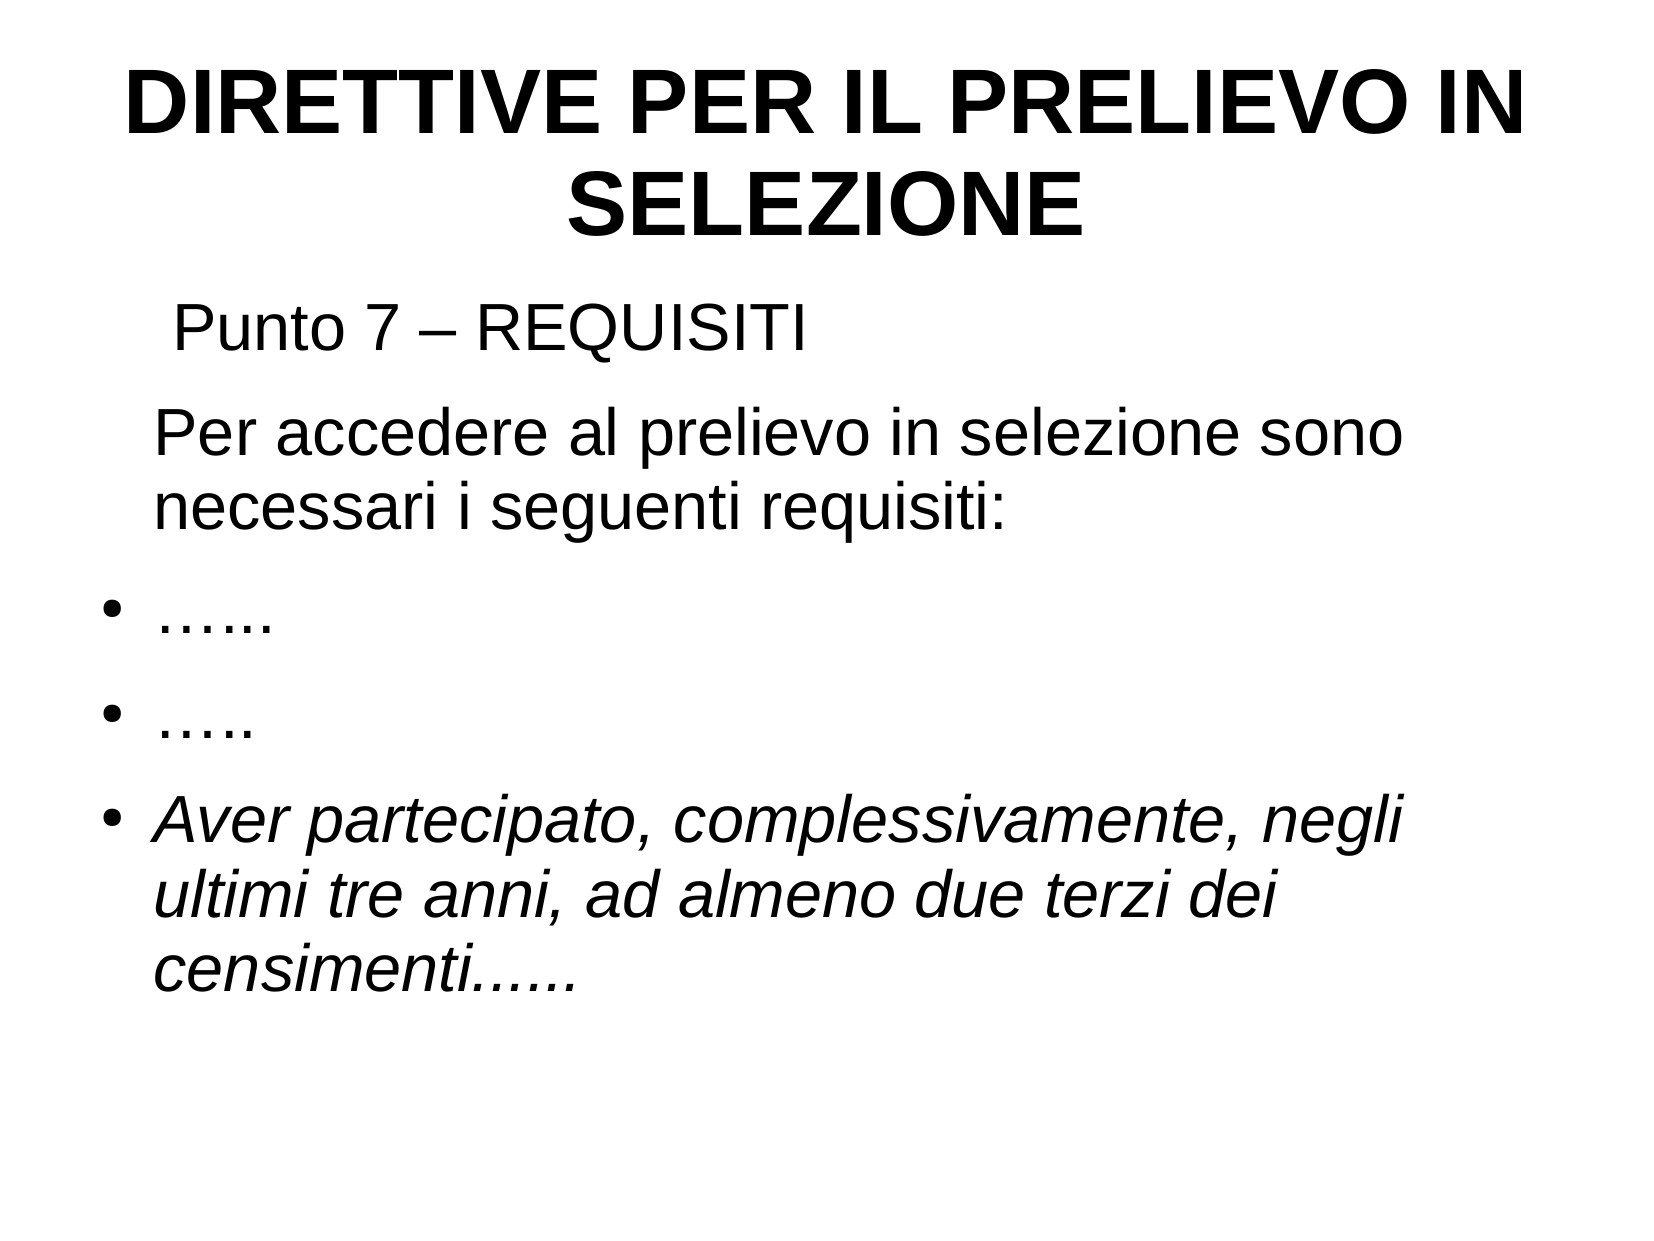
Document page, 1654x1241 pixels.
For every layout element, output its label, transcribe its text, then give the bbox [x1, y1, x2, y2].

title DIRETTIVE PER IL PRELIEVO IN SELEZIONE [82, 49, 1571, 257]
list Punto 7 – REQUISITI Per accedere al prelievo in selezione sono necessari i seguenti requisiti: …... ….. Aver partecipato, complessivamente, negli ultimi tre anni, ad almeno due terzi dei censimenti...... [82, 290, 1571, 1109]
